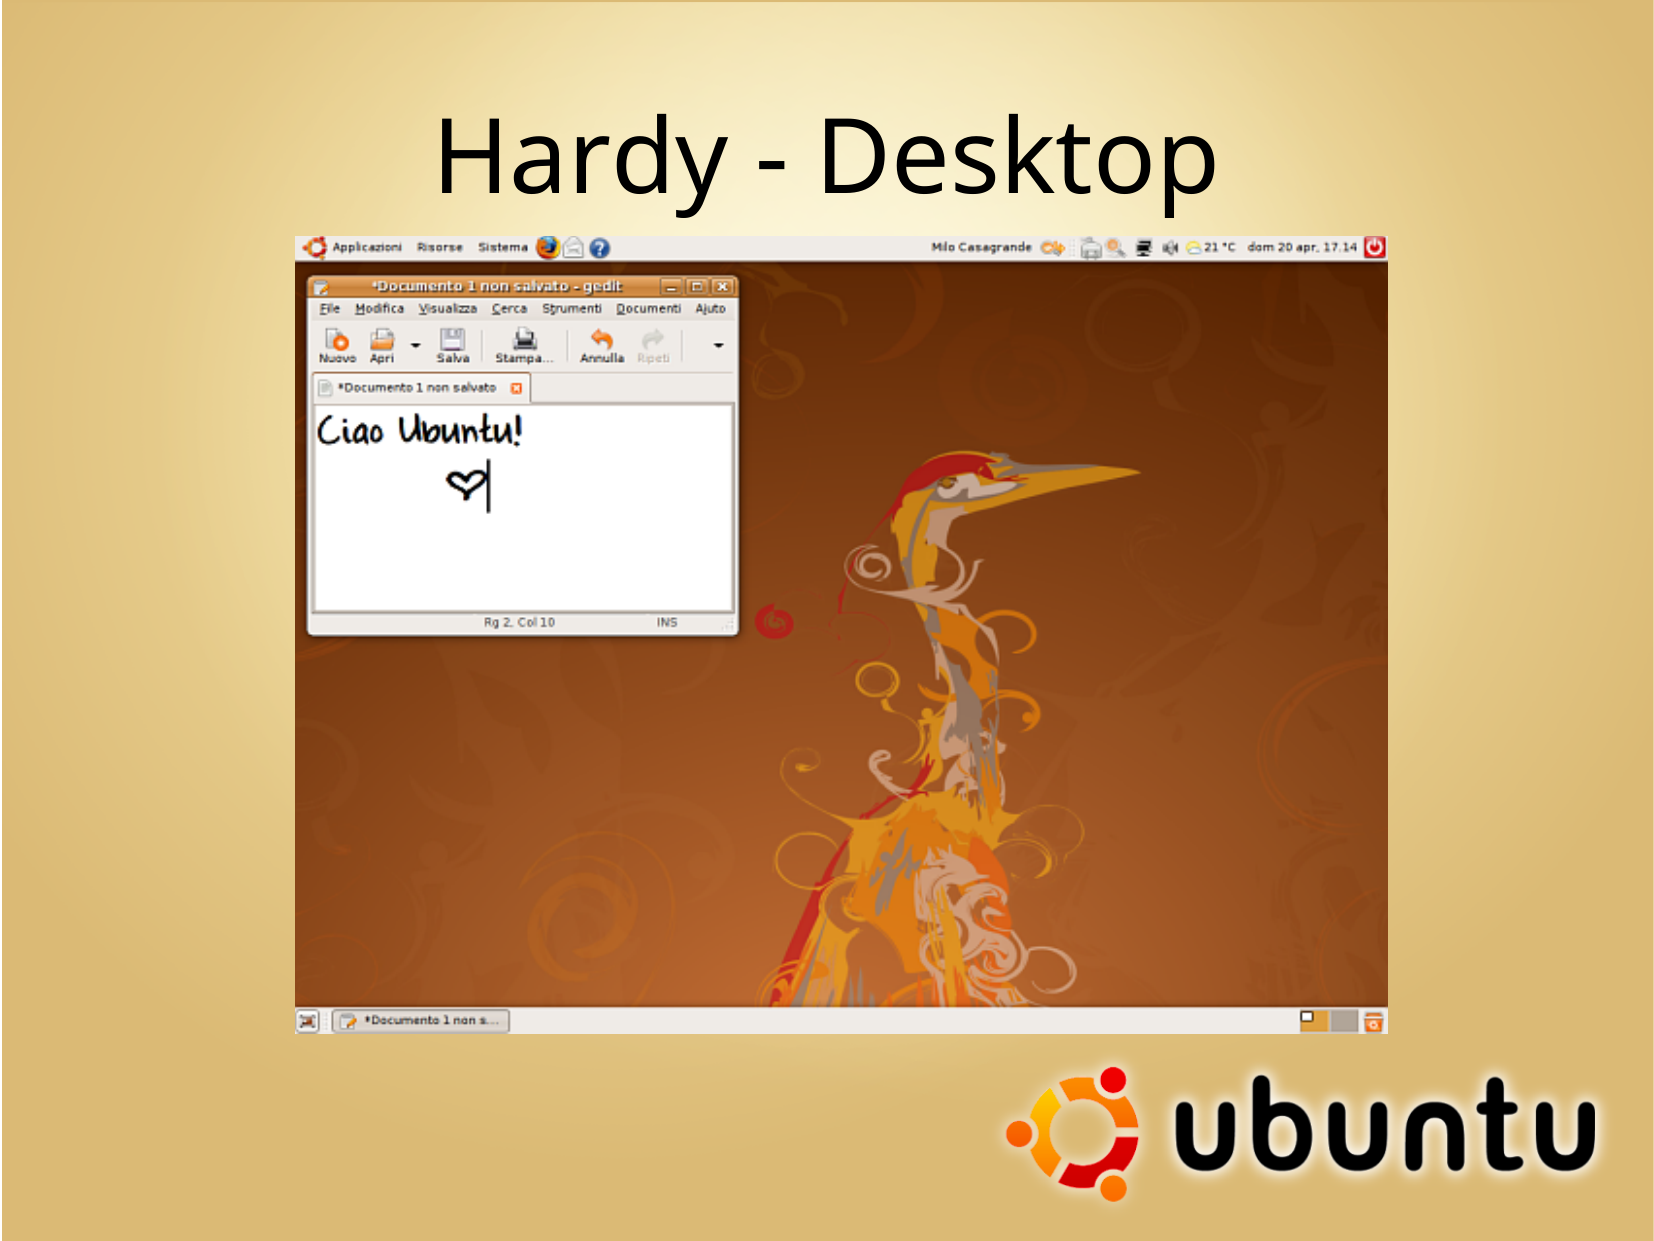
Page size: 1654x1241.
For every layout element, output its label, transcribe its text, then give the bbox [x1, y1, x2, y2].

title Hardy - Desktop [82, 49, 1571, 257]
picture [2, 0, 1654, 1241]
